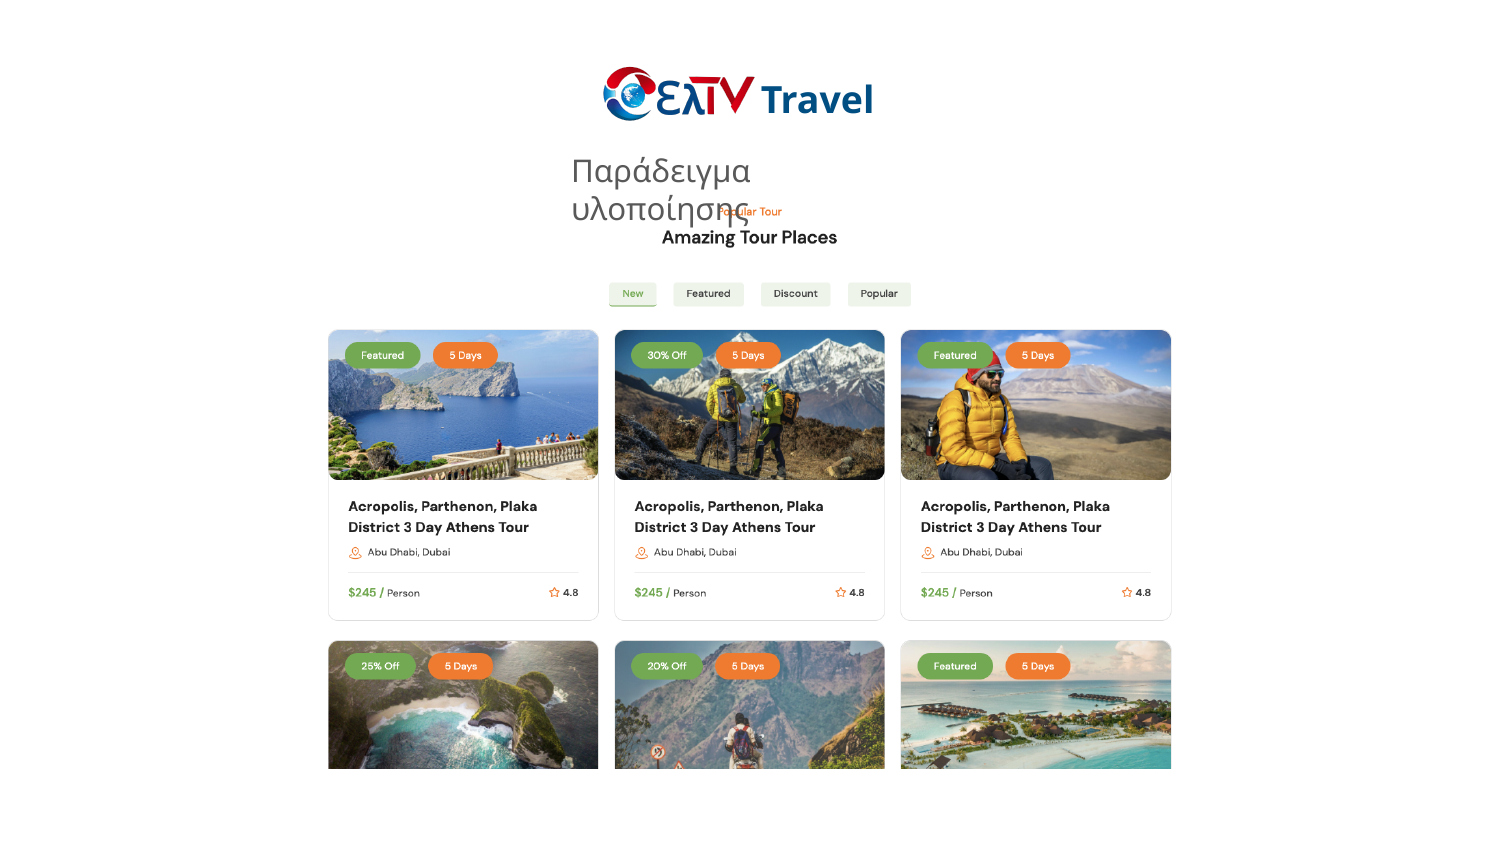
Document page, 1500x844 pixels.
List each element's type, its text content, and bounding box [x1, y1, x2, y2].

picture [603, 66, 755, 122]
picture [288, 176, 1212, 769]
text_box Travel [745, 60, 897, 136]
text_box Παράδειγμα υλοποίησης [556, 136, 944, 242]
